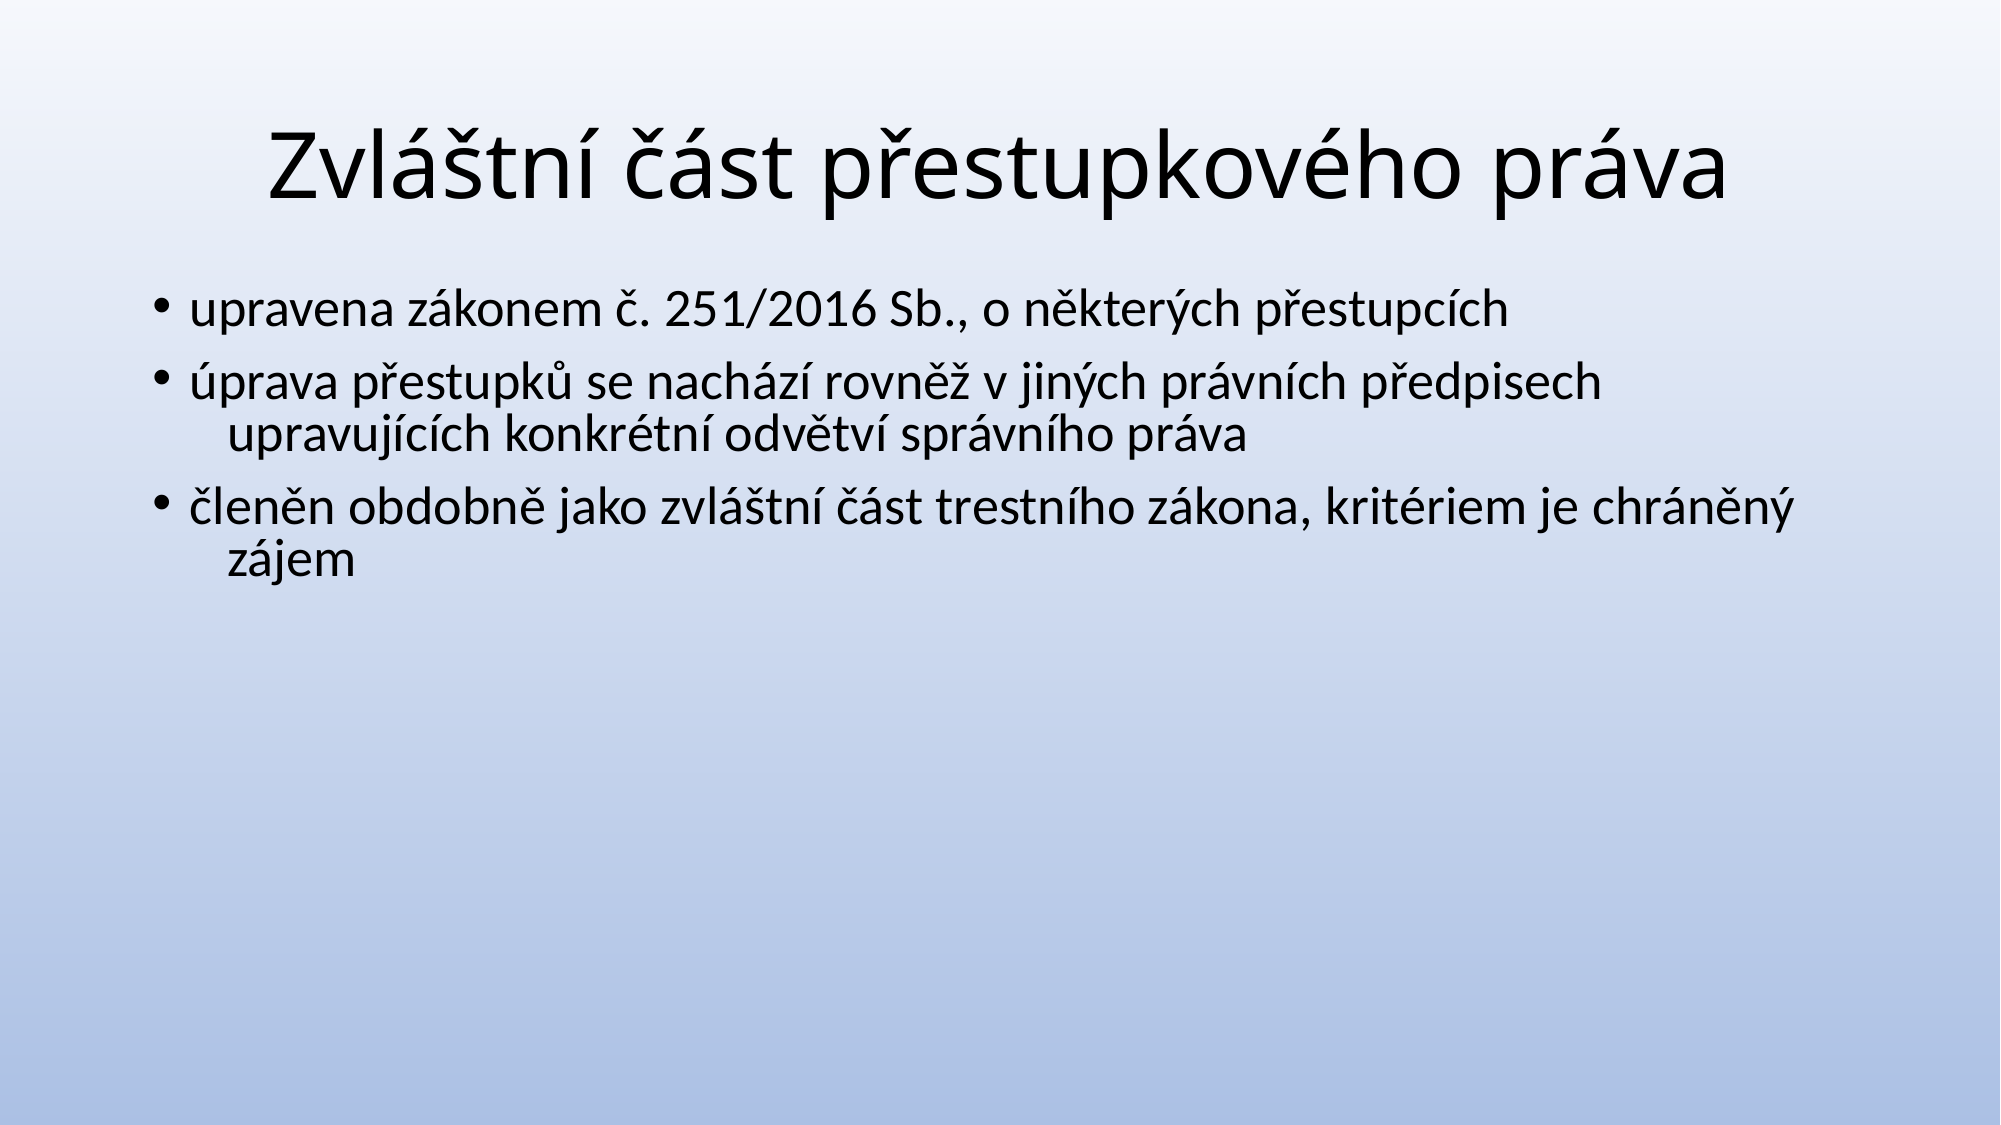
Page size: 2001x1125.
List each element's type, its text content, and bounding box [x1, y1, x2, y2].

title Zvláštní část přestupkového práva [137, 59, 1863, 277]
list upravena zákonem č. 251/2016 Sb., o některých přestupcích úprava přestupků se nachází rovněž v jiných právních předpisech upravujících konkrétní odvětví správního práva členěn obdobně jako zvláštní část trestního zákona, kritériem je chráněný zájem [137, 277, 1863, 1066]
